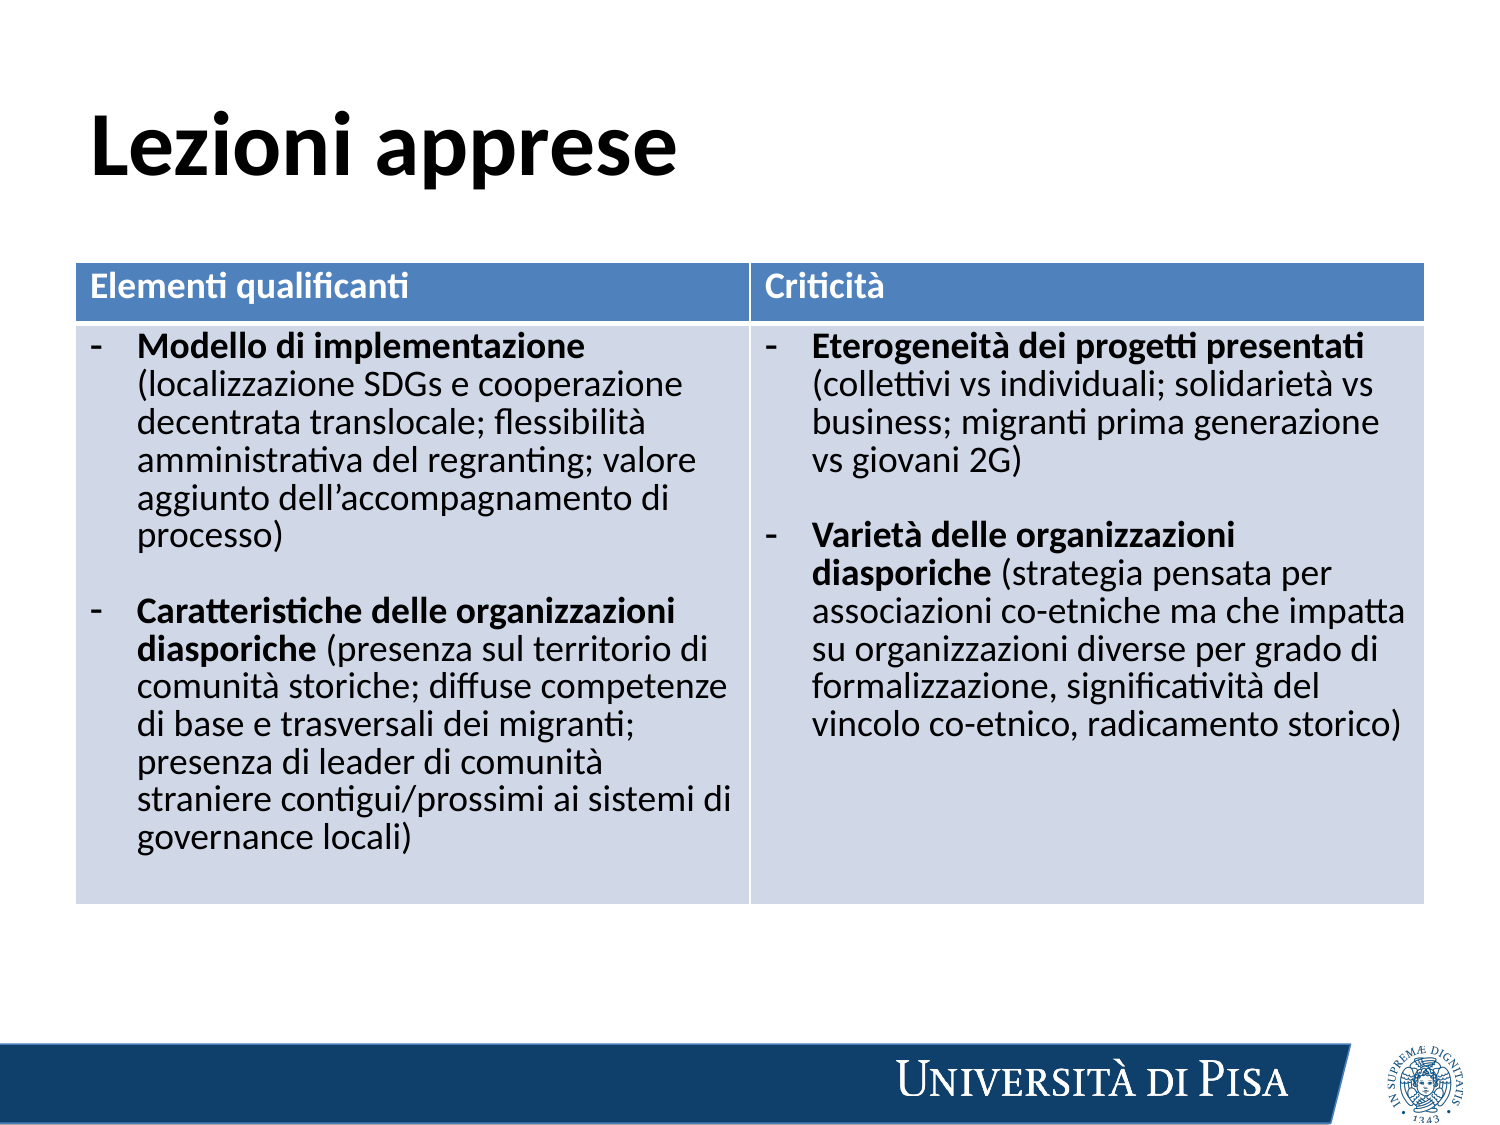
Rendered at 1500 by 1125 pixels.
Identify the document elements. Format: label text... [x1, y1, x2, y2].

table_cell Modello di implementazione (localizzazione SDGs e cooperazione decentrata translocale; flessibilità amministrativa del regranting; valore aggiunto dell’accompagnamento di processo) Caratteristiche delle organizzazioni diasporiche (presenza sul territorio di comunità storiche; diffuse competenze di base e trasversali dei migranti; presenza di leader di comunità straniere contigui/prossimi ai sistemi di governance locali) [76, 326, 749, 904]
picture [1387, 1046, 1463, 1123]
title Lezioni apprese [75, 45, 1425, 233]
table_header Elementi qualificanti [76, 263, 749, 321]
text_box [0, 1044, 1351, 1124]
picture [895, 1058, 1289, 1096]
table_cell Eterogeneità dei progetti presentati (collettivi vs individuali; solidarietà vs business; migranti prima generazione vs giovani 2G) Varietà delle organizzazioni diasporiche (strategia pensata per associazioni co-etniche ma che impatta su organizzazioni diverse per grado di formalizzazione, significatività del vincolo co-etnico, radicamento storico) [751, 326, 1424, 904]
table_header Criticità [751, 263, 1424, 321]
